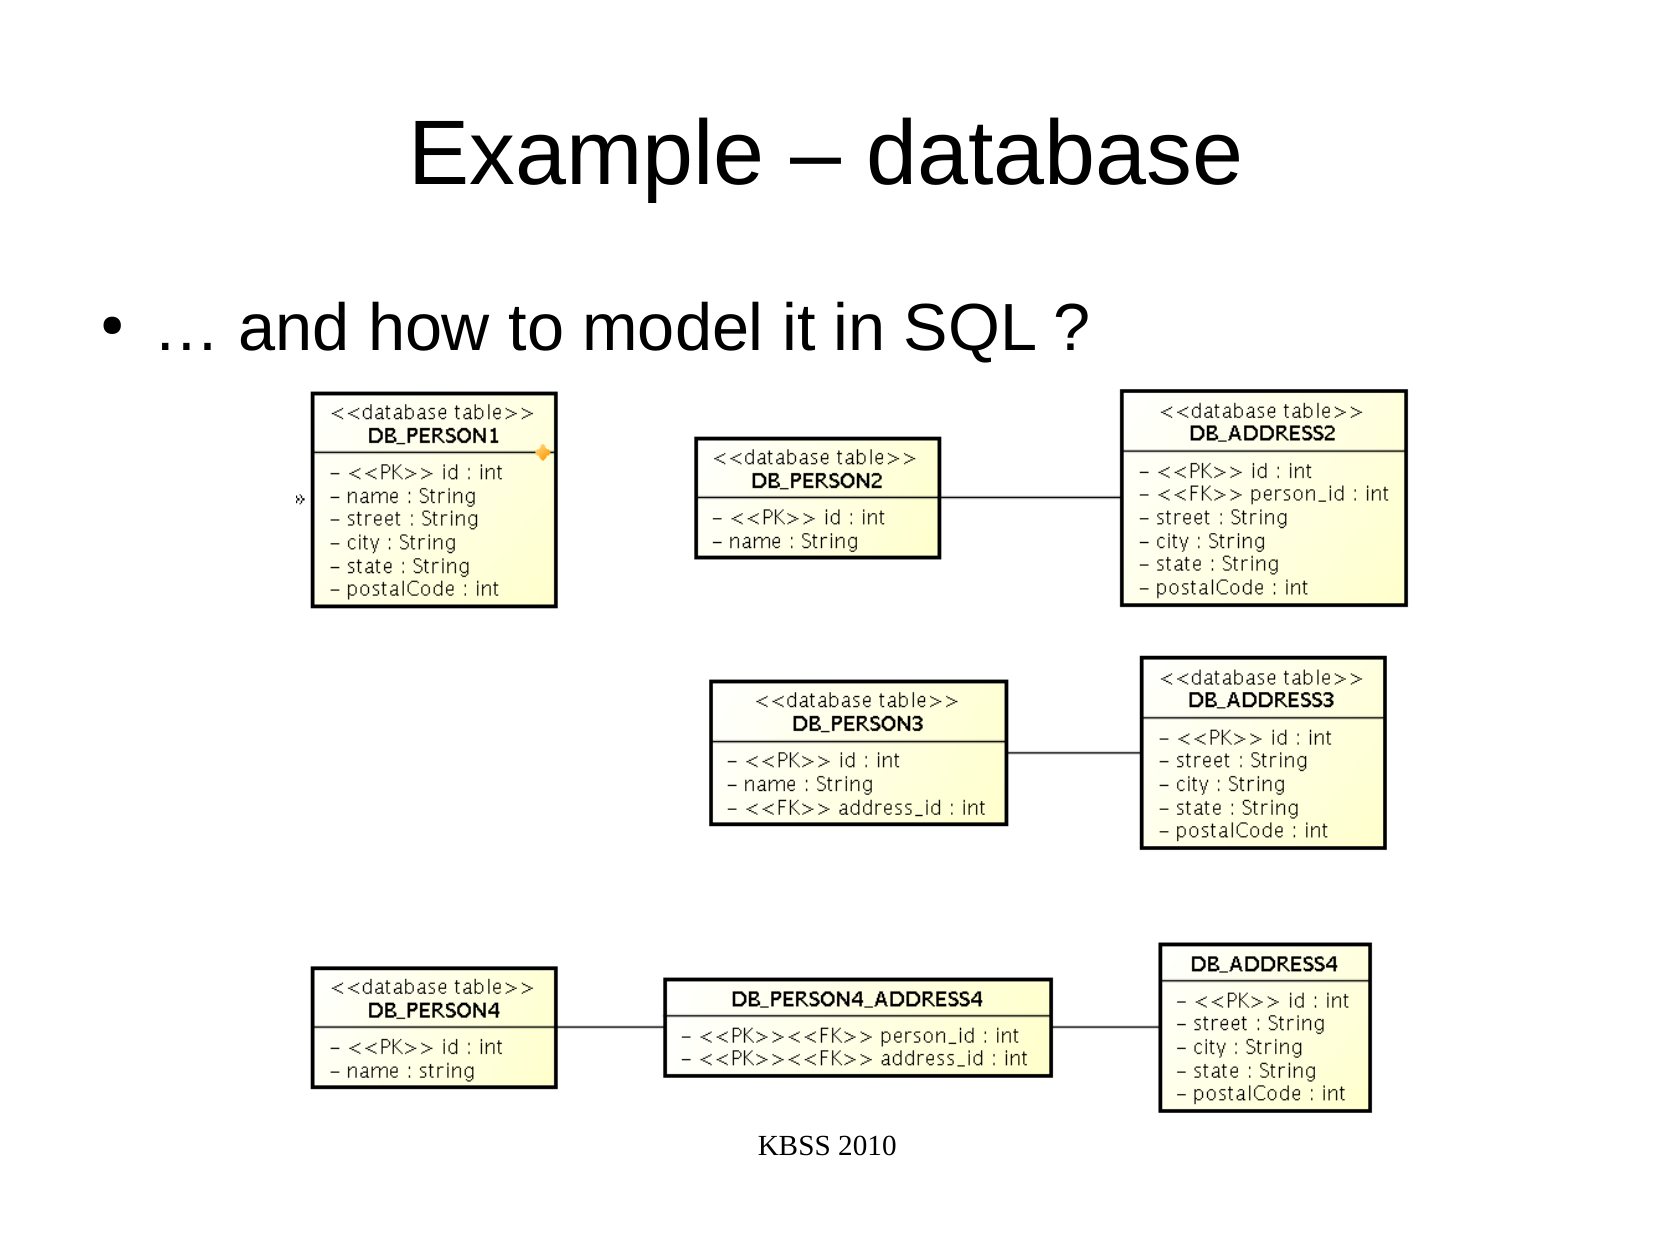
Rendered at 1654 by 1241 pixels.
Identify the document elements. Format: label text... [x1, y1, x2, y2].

list … and how to model it in SQL ? [82, 290, 1571, 1109]
picture [296, 383, 1418, 1123]
title Example – database [82, 49, 1571, 257]
